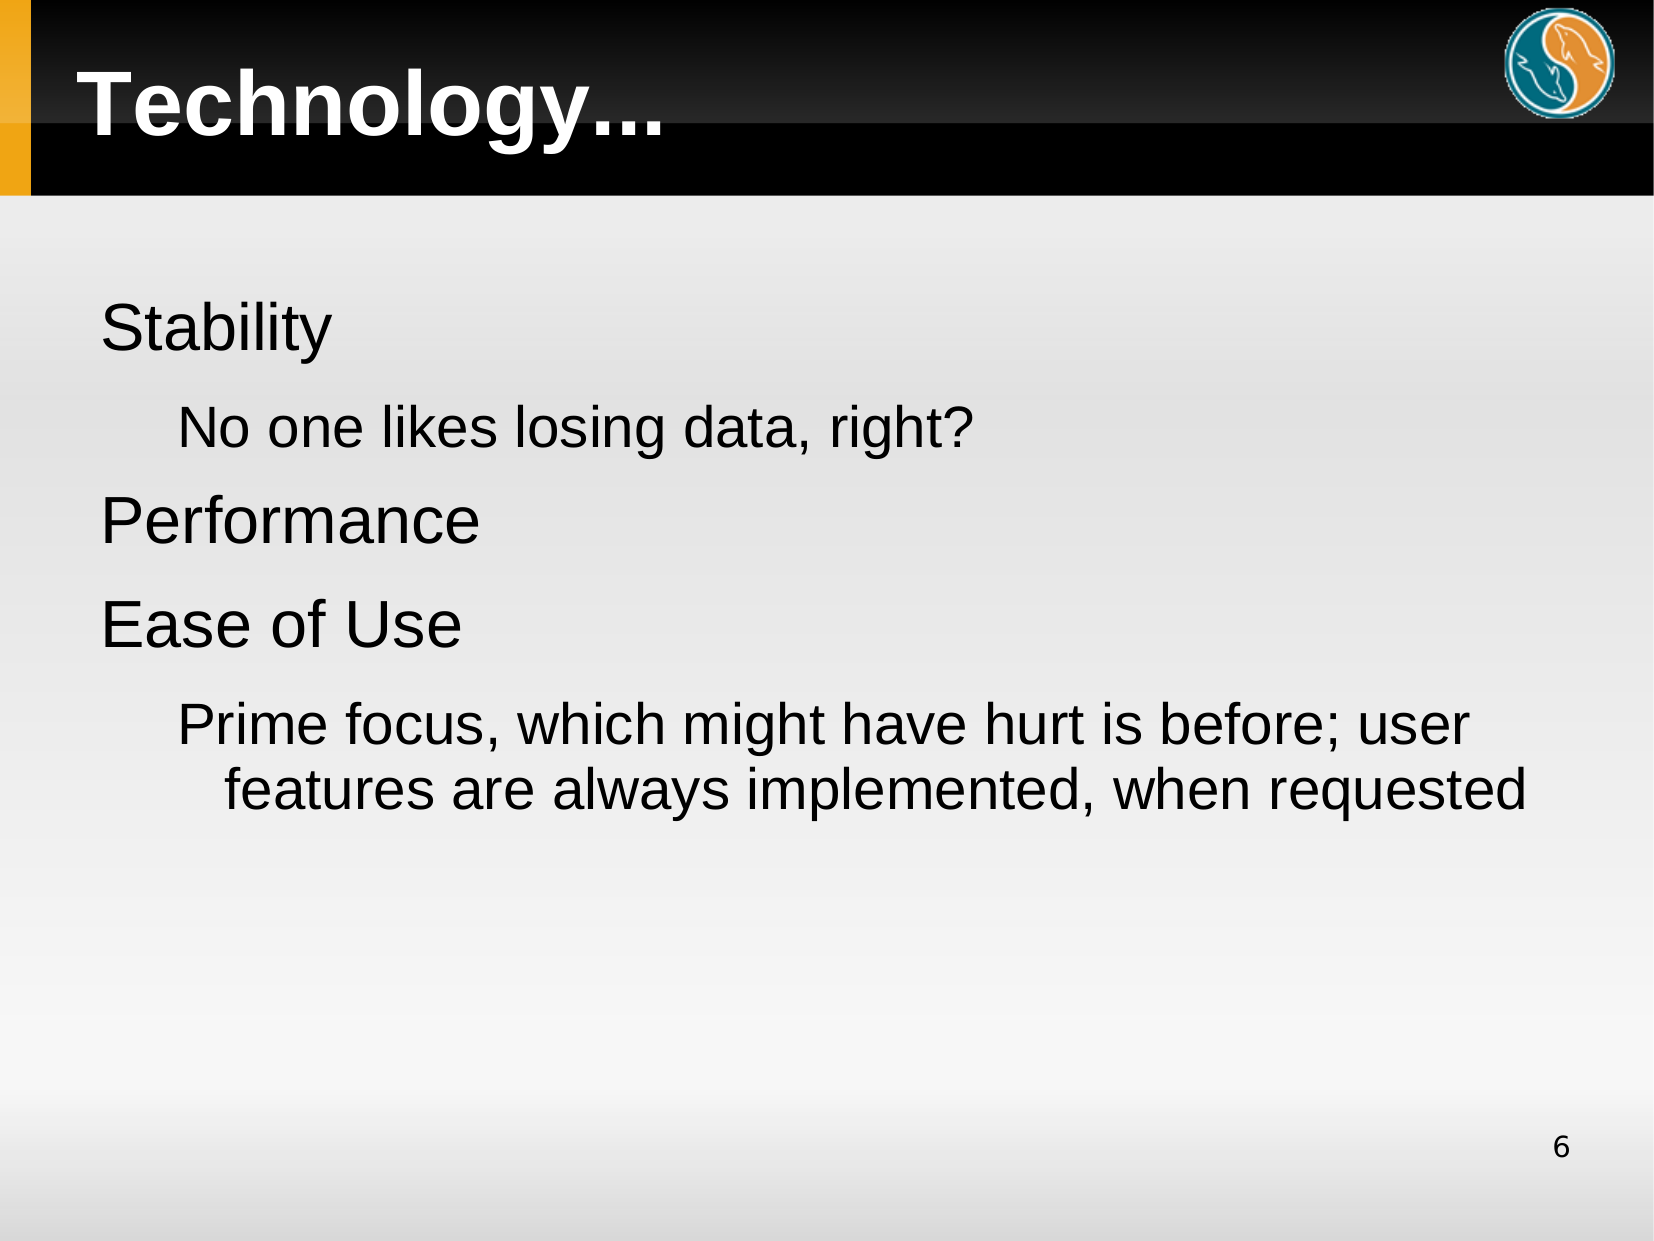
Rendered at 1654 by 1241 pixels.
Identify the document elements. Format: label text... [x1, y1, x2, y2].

title Technology... [76, 7, 1565, 200]
list Stability No one likes losing data, right? Performance Ease of Use Prime focus, which might have hurt is before; user features are always implemented, when requested [82, 290, 1571, 1094]
picture [0, 0, 1654, 1241]
